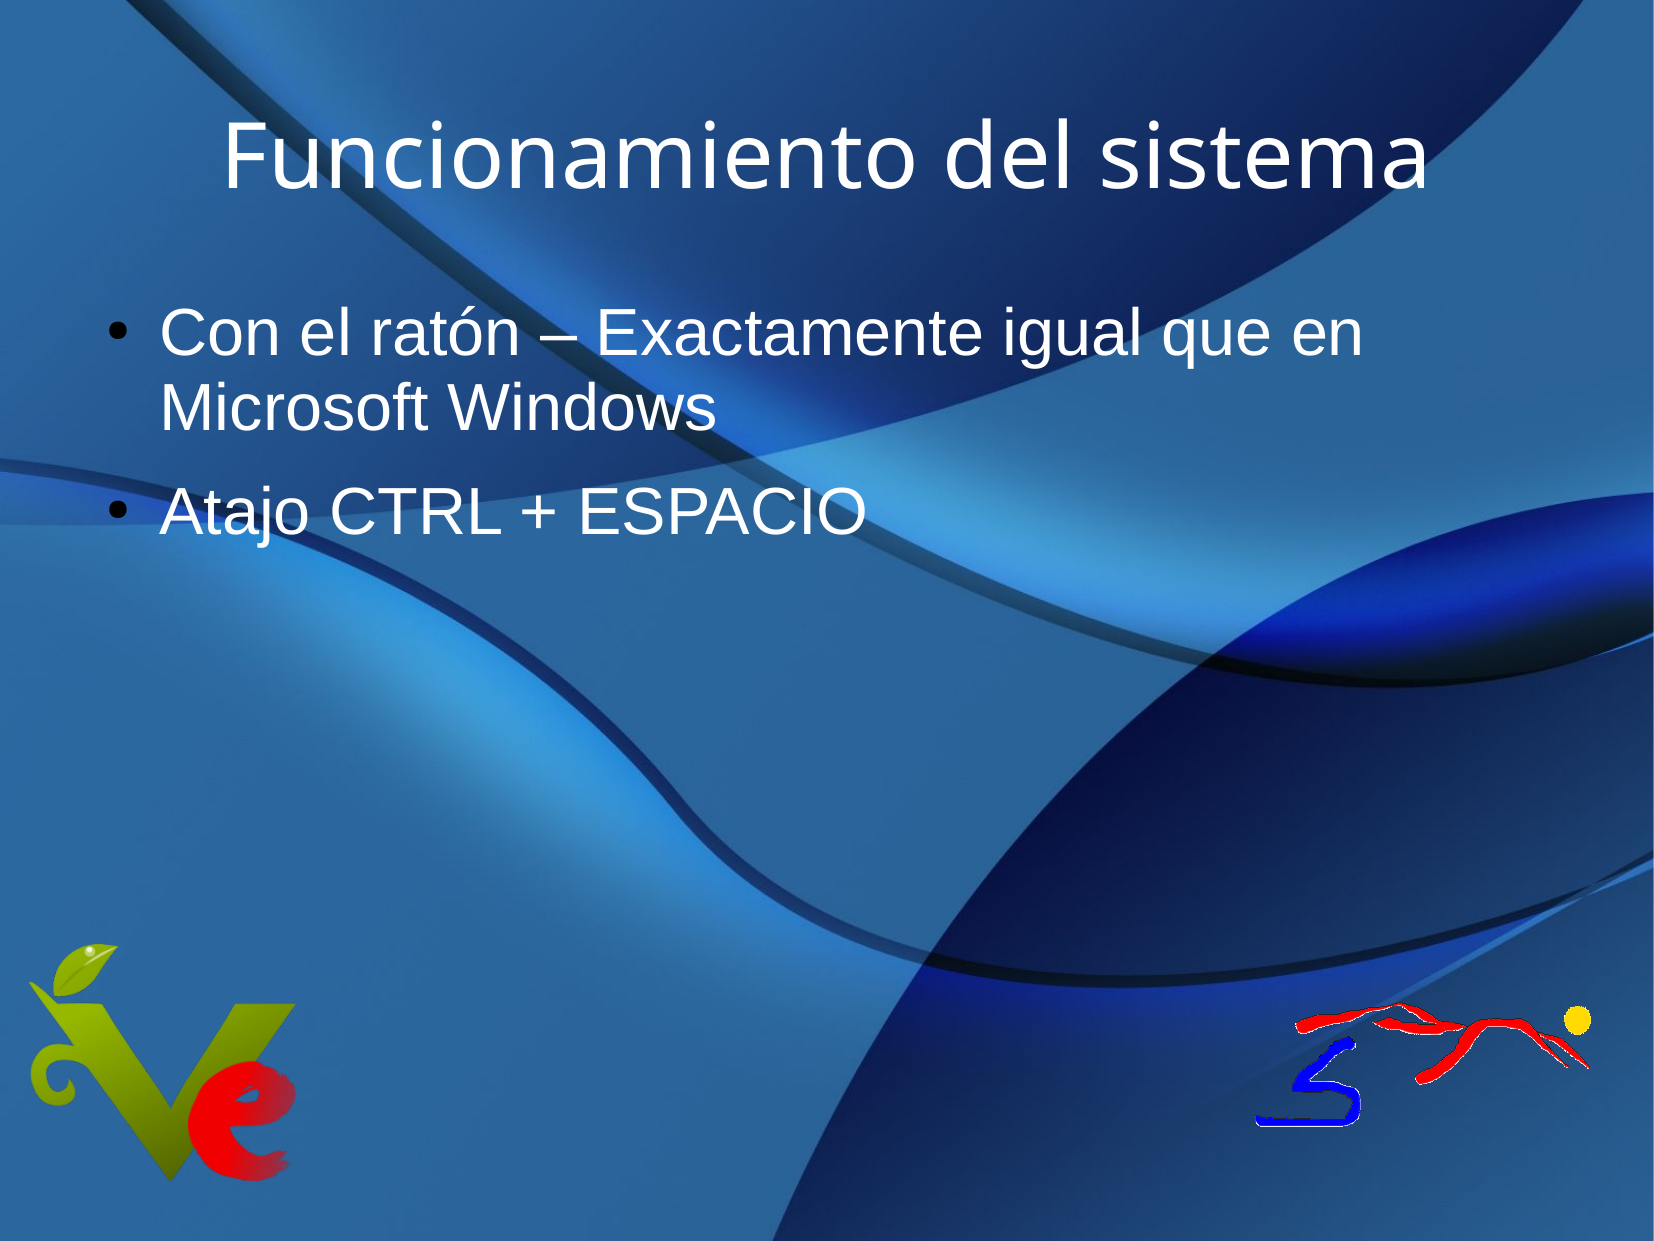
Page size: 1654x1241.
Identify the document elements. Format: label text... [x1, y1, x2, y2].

title Funcionamiento del sistema [82, 49, 1571, 257]
list Con el ratón – Exactamente igual que en Microsoft Windows Atajo CTRL + ESPACIO [88, 295, 1577, 1015]
picture [0, 0, 1654, 1241]
